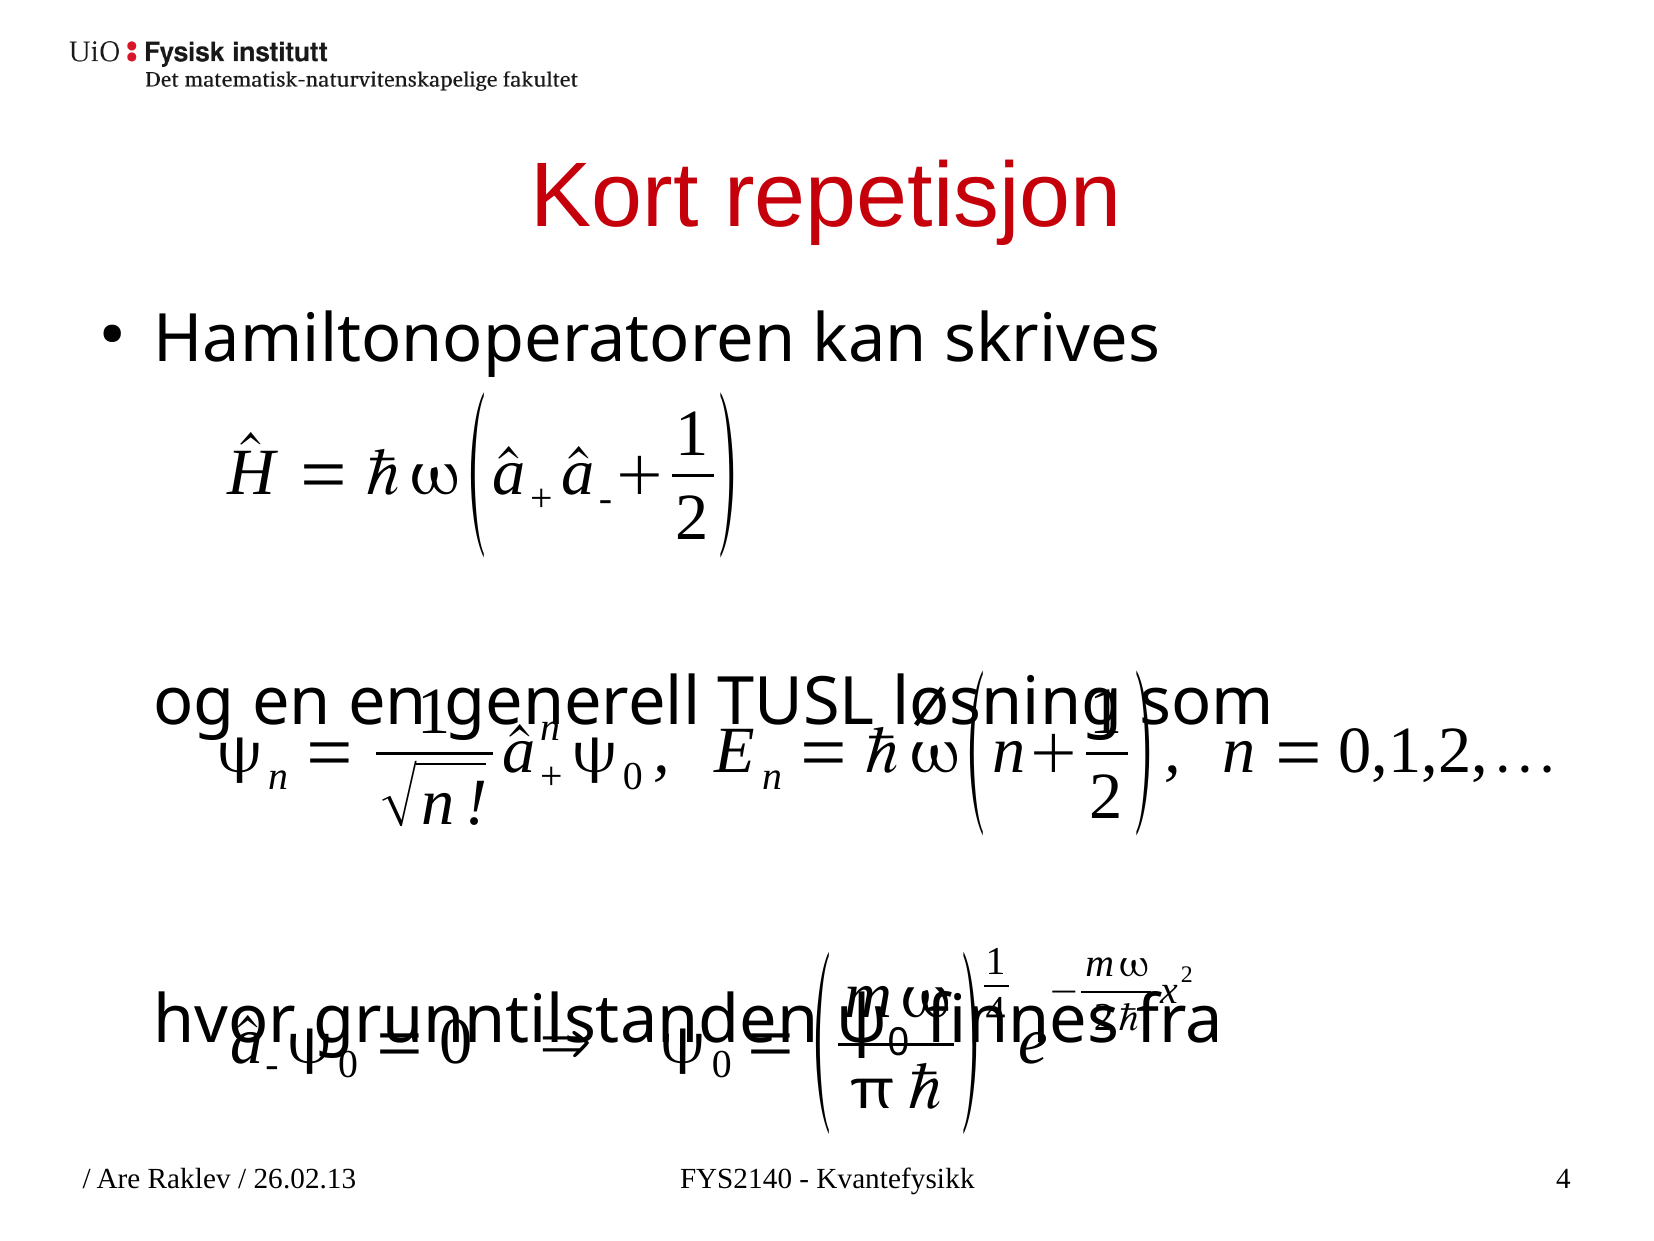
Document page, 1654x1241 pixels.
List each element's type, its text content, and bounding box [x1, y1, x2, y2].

picture [68, 37, 581, 93]
list Hamiltonoperatoren kan skrives og en en generell TUSL løsning som hvor grunntilstanden ψ0 finnes fra [82, 290, 1613, 1094]
chart [210, 647, 1563, 841]
chart [221, 939, 1199, 1139]
title Kort repetisjon [82, 90, 1571, 290]
chart [214, 389, 746, 562]
